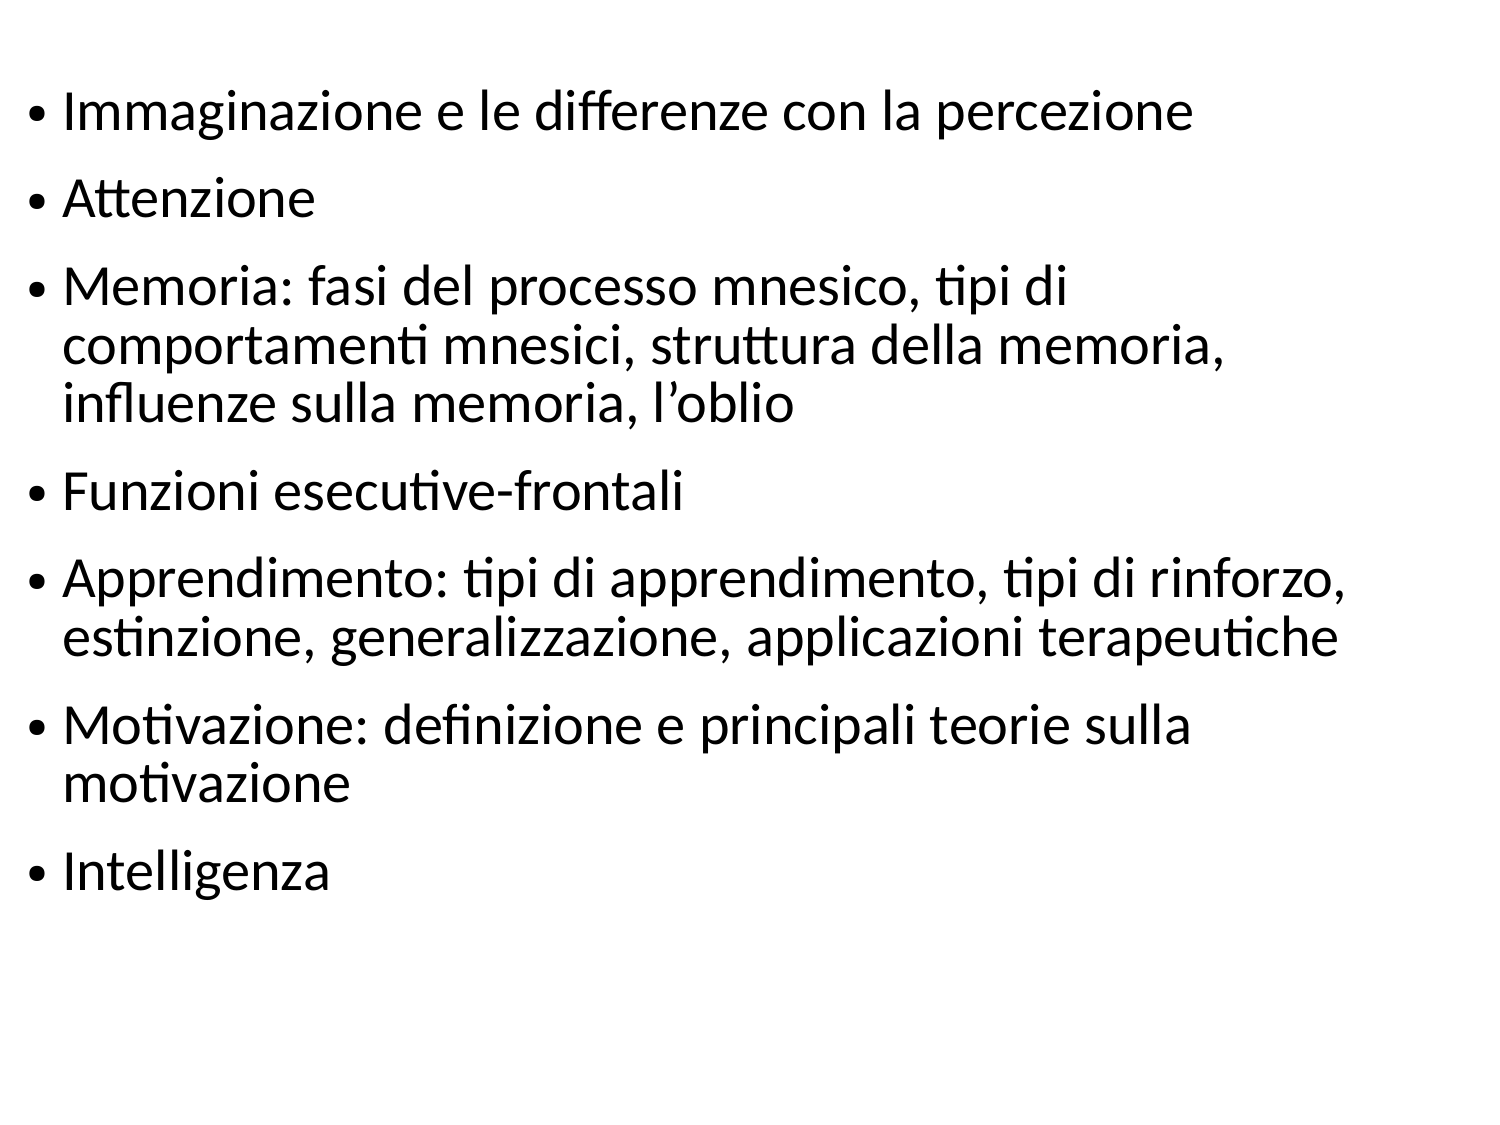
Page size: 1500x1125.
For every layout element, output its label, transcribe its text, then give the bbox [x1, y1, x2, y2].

text_box Immaginazione e le differenze con la percezione Attenzione Memoria: fasi del processo mnesico, tipi di comportamenti mnesici, struttura della memoria, influenze sulla memoria, l’oblio Funzioni esecutive-frontali Apprendimento: tipi di apprendimento, tipi di rinforzo, estinzione, generalizzazione, applicazioni terapeutiche Motivazione: definizione e principali teorie sulla motivazione Intelligenza [11, 79, 1441, 1125]
